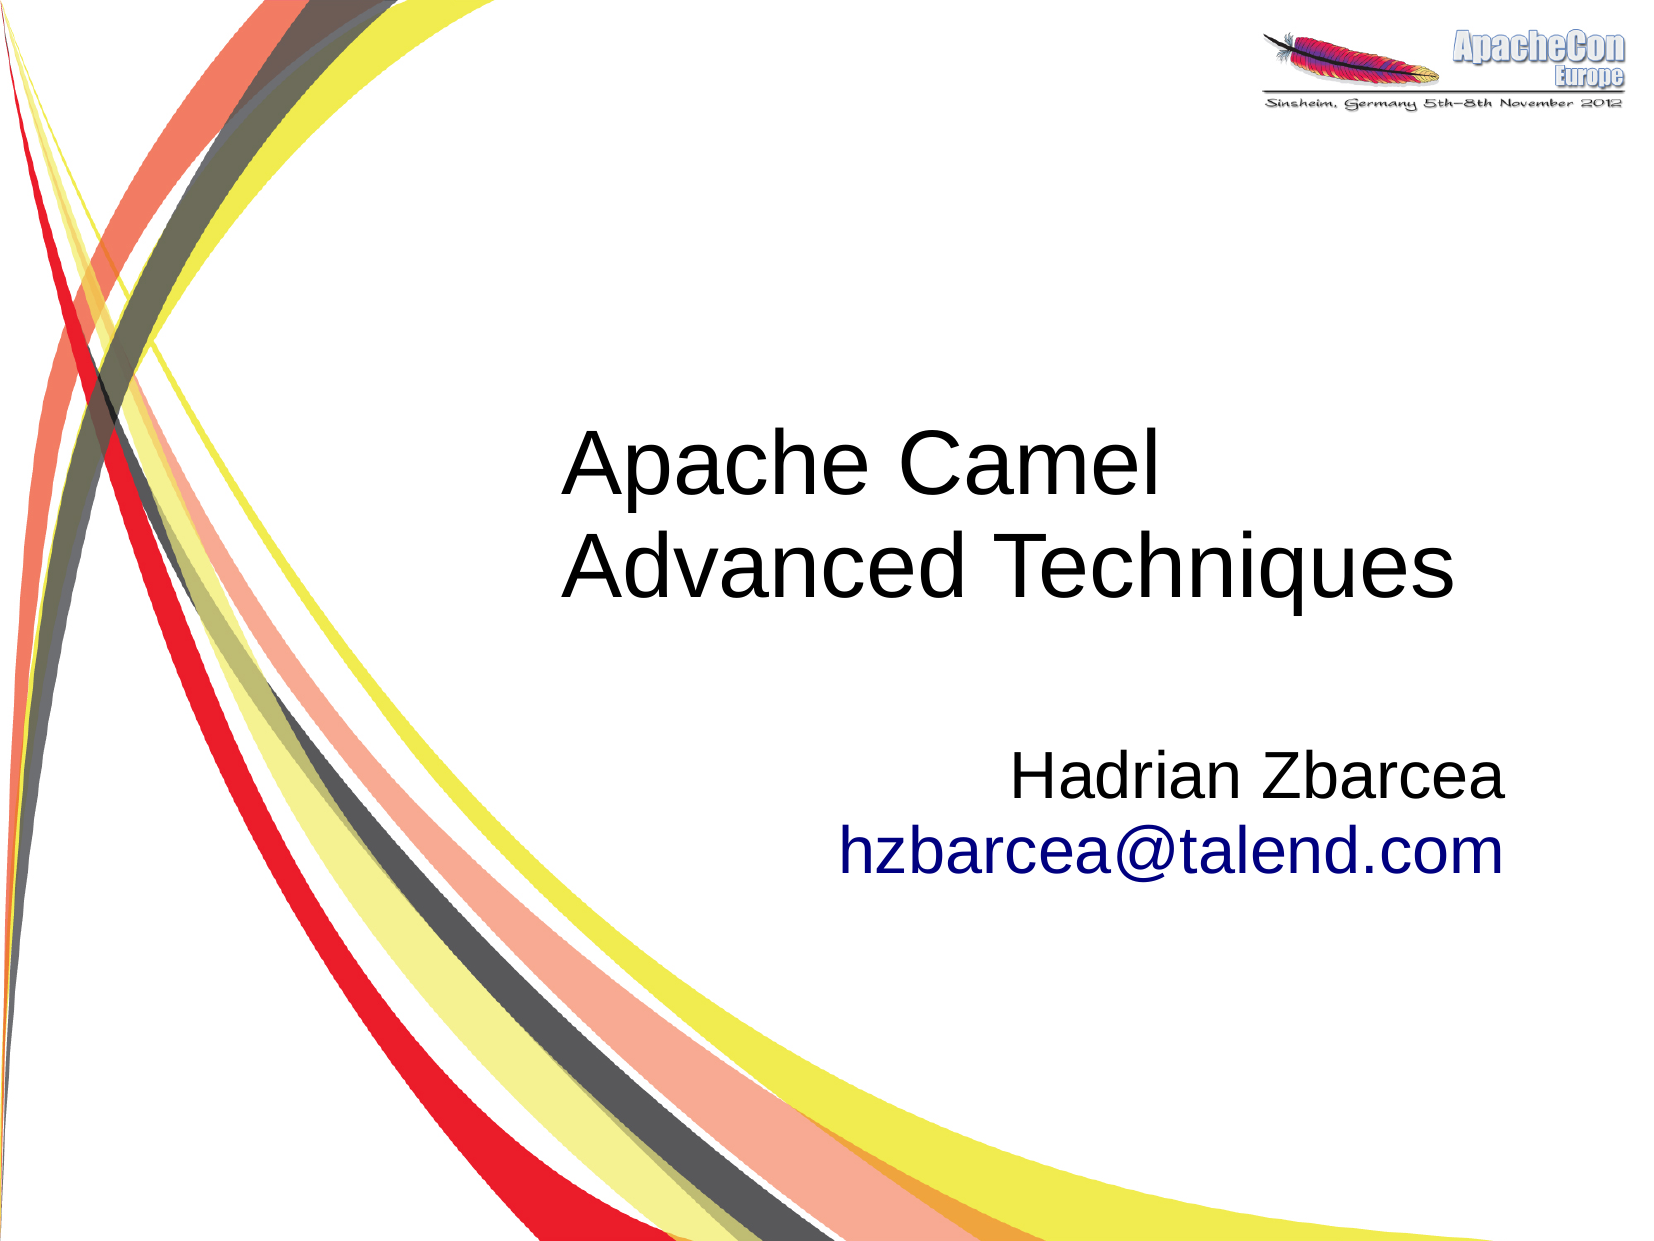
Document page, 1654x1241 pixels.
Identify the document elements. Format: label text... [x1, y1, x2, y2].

picture [0, 0, 1654, 1241]
subtitle Hadrian Zbarcea hzbarcea@talend.com [531, 738, 1506, 963]
title Apache Camel Advanced Techniques [561, 411, 1531, 617]
